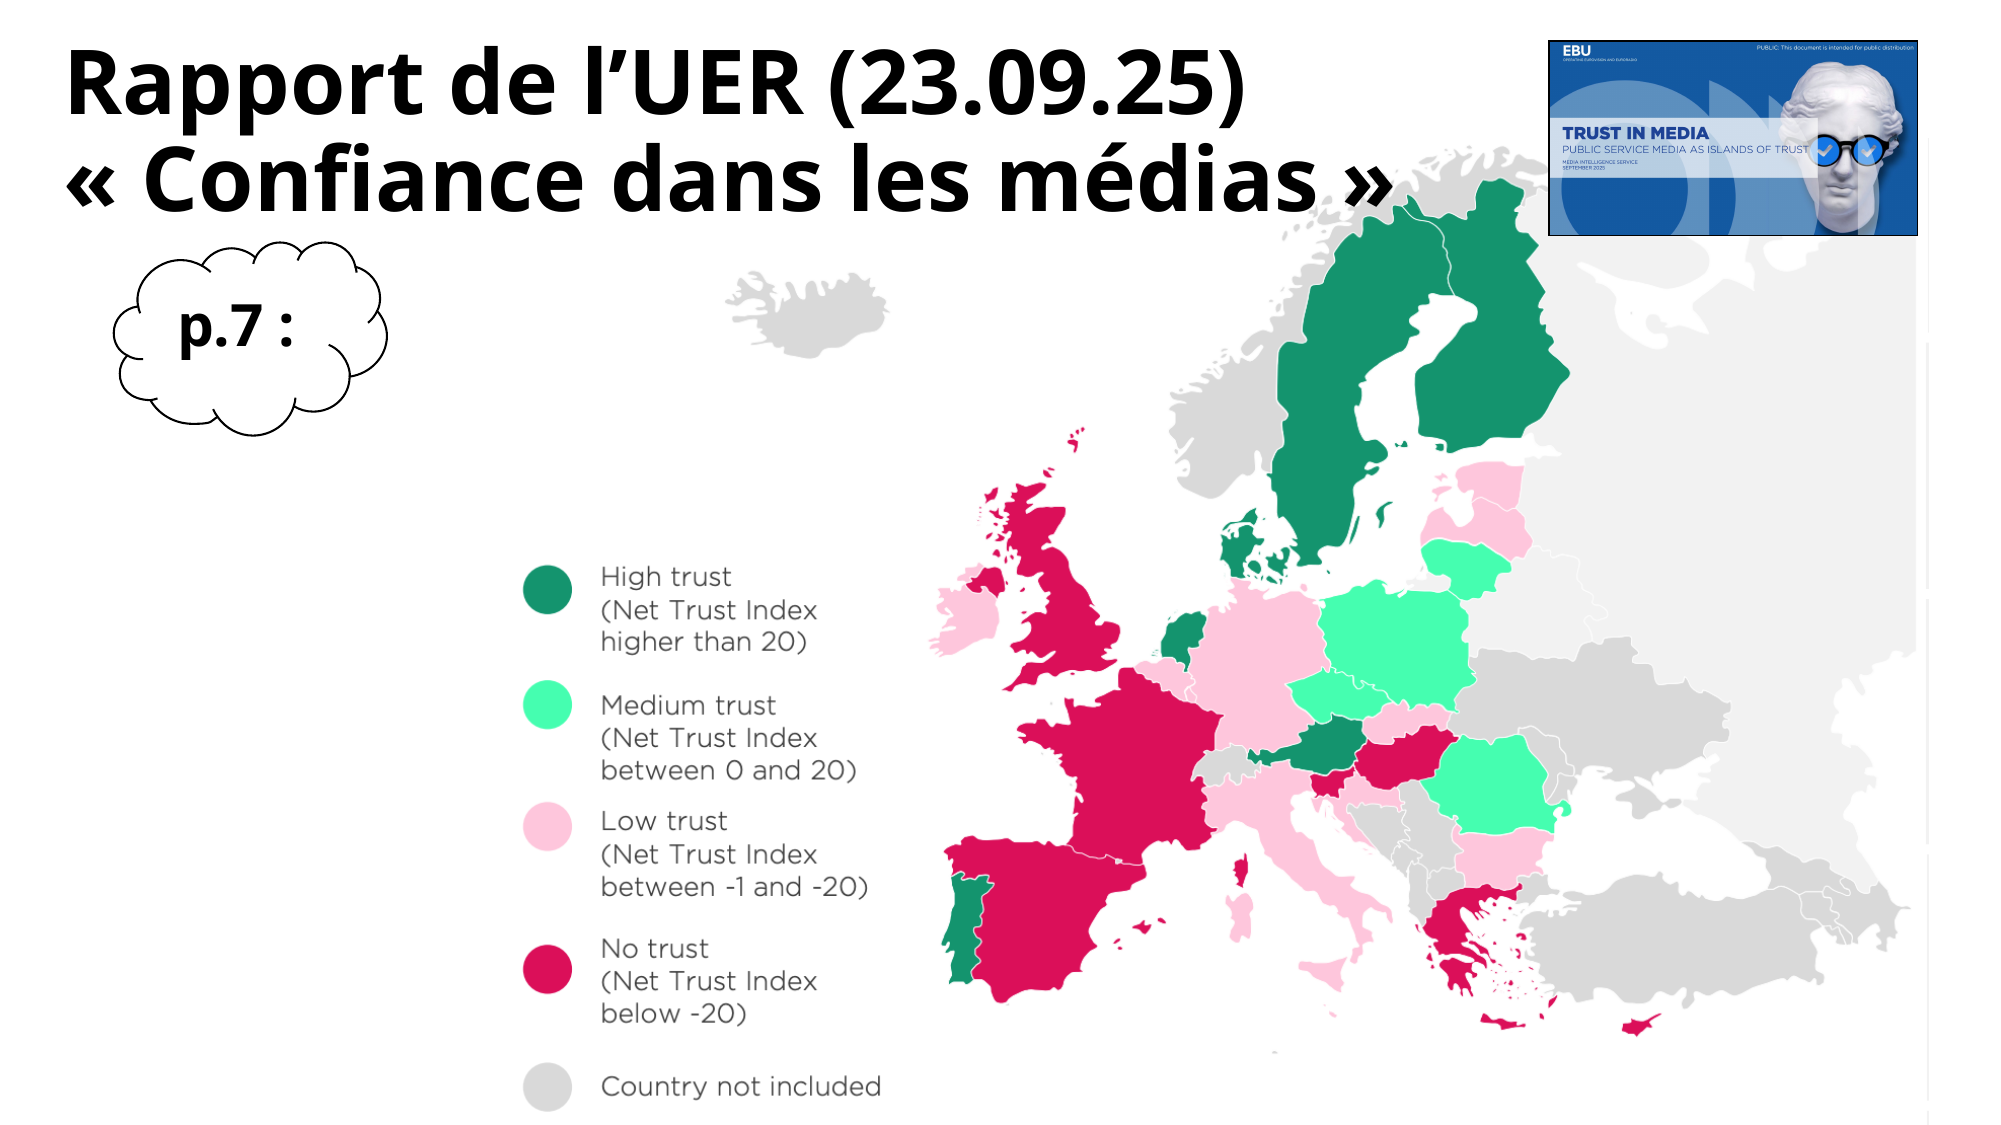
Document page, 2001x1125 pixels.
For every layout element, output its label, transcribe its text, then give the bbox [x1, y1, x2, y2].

text_box p.7 : [139, 264, 158, 284]
picture [1549, 41, 1917, 235]
title Rapport de l’UER (23.09.25) « Confiance dans les médias » [48, 25, 1774, 243]
picture [498, 138, 1929, 1125]
text_box p.7 : [139, 264, 334, 392]
